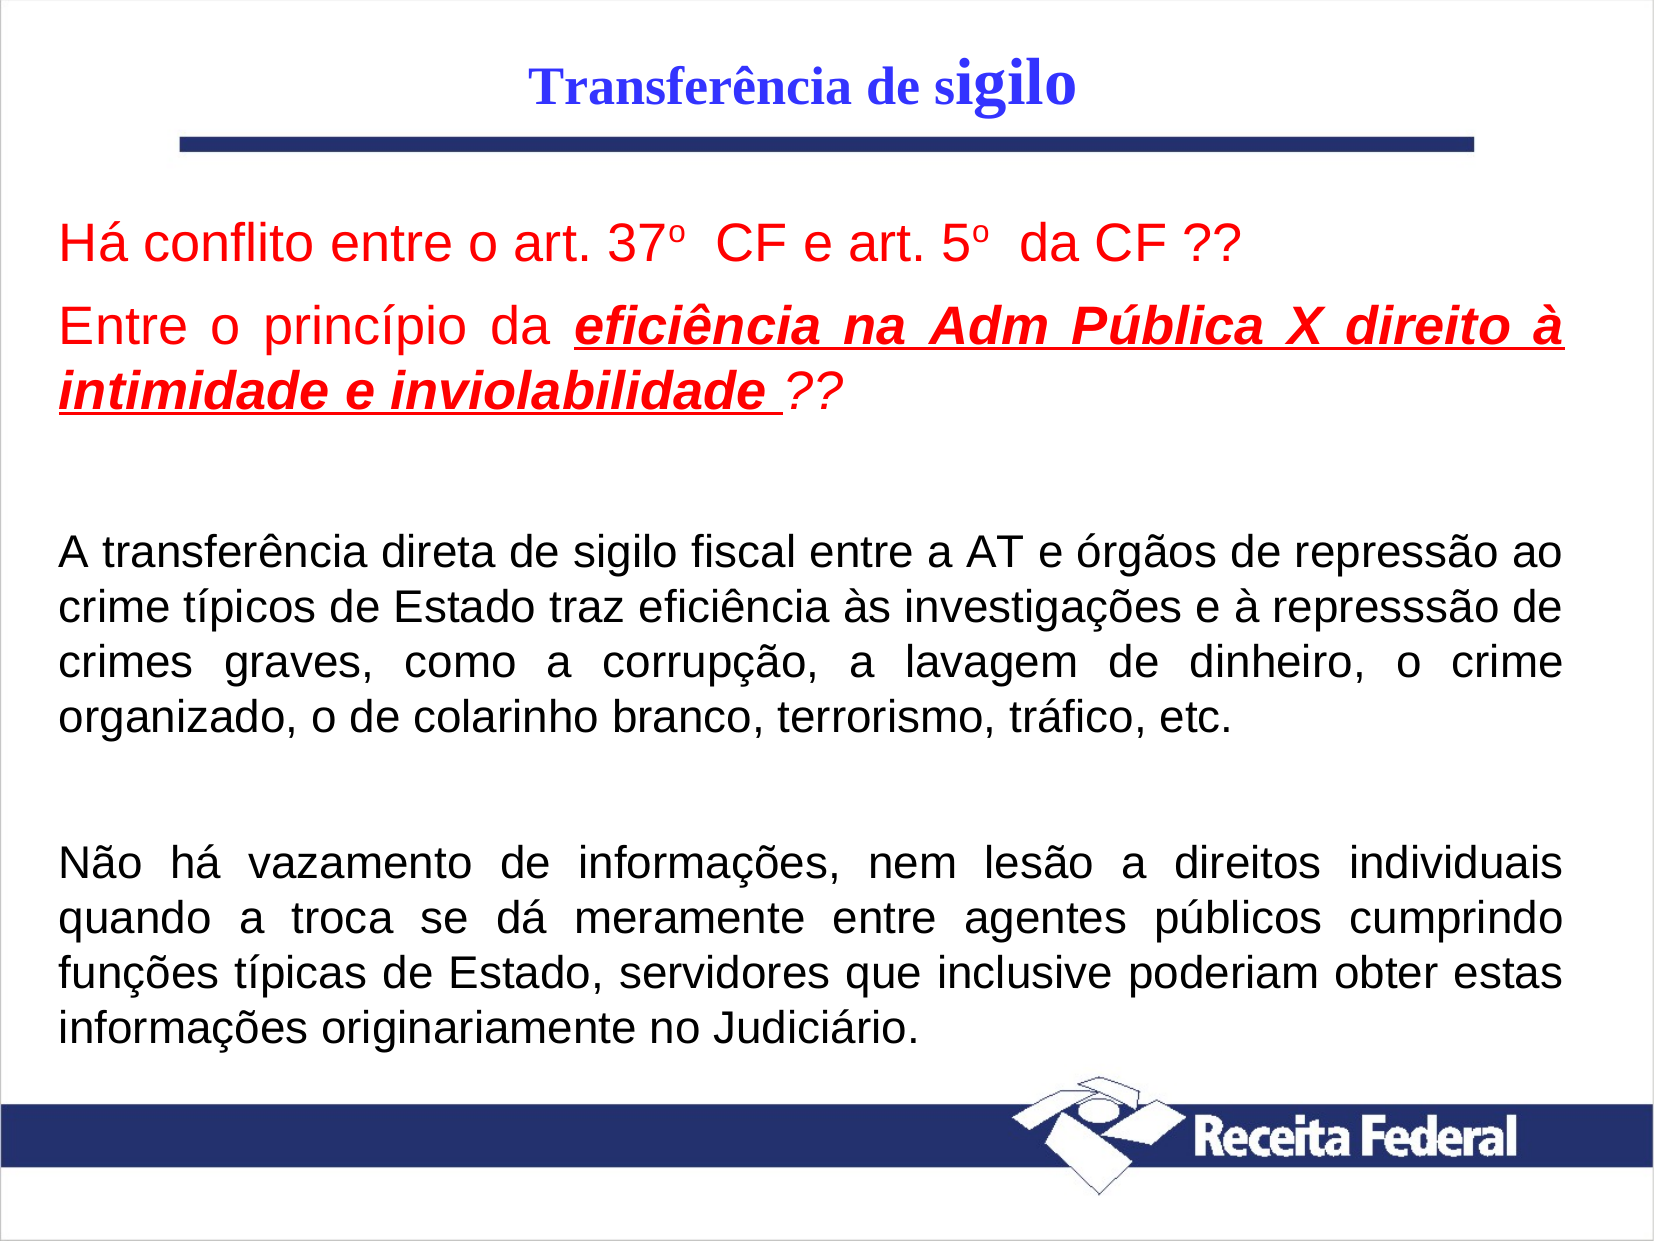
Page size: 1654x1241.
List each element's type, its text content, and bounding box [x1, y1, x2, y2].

list Há conflito entre o art. 37o CF e art. 5o da CF ?? Entre o princípio da eficiência na Adm Pública X direito à intimidade e inviolabilidade ?? A transferência direta de sigilo fiscal entre a AT e órgãos de repressão ao crime típicos de Estado traz eficiência às investigações e à represssão de crimes graves, como a corrupção, a lavagem de dinheiro, o crime organizado, o de colarinho branco, terrorismo, tráfico, etc. Não há vazamento de informações, nem lesão a direitos individuais quando a troca se dá meramente entre agentes públicos cumprindo funções típicas de Estado, servidores que inclusive poderiam obter estas informações originariamente no Judiciário. [59, 206, 1565, 1063]
title Transferência de sigilo [59, 0, 1548, 119]
picture [0, 0, 1654, 1241]
